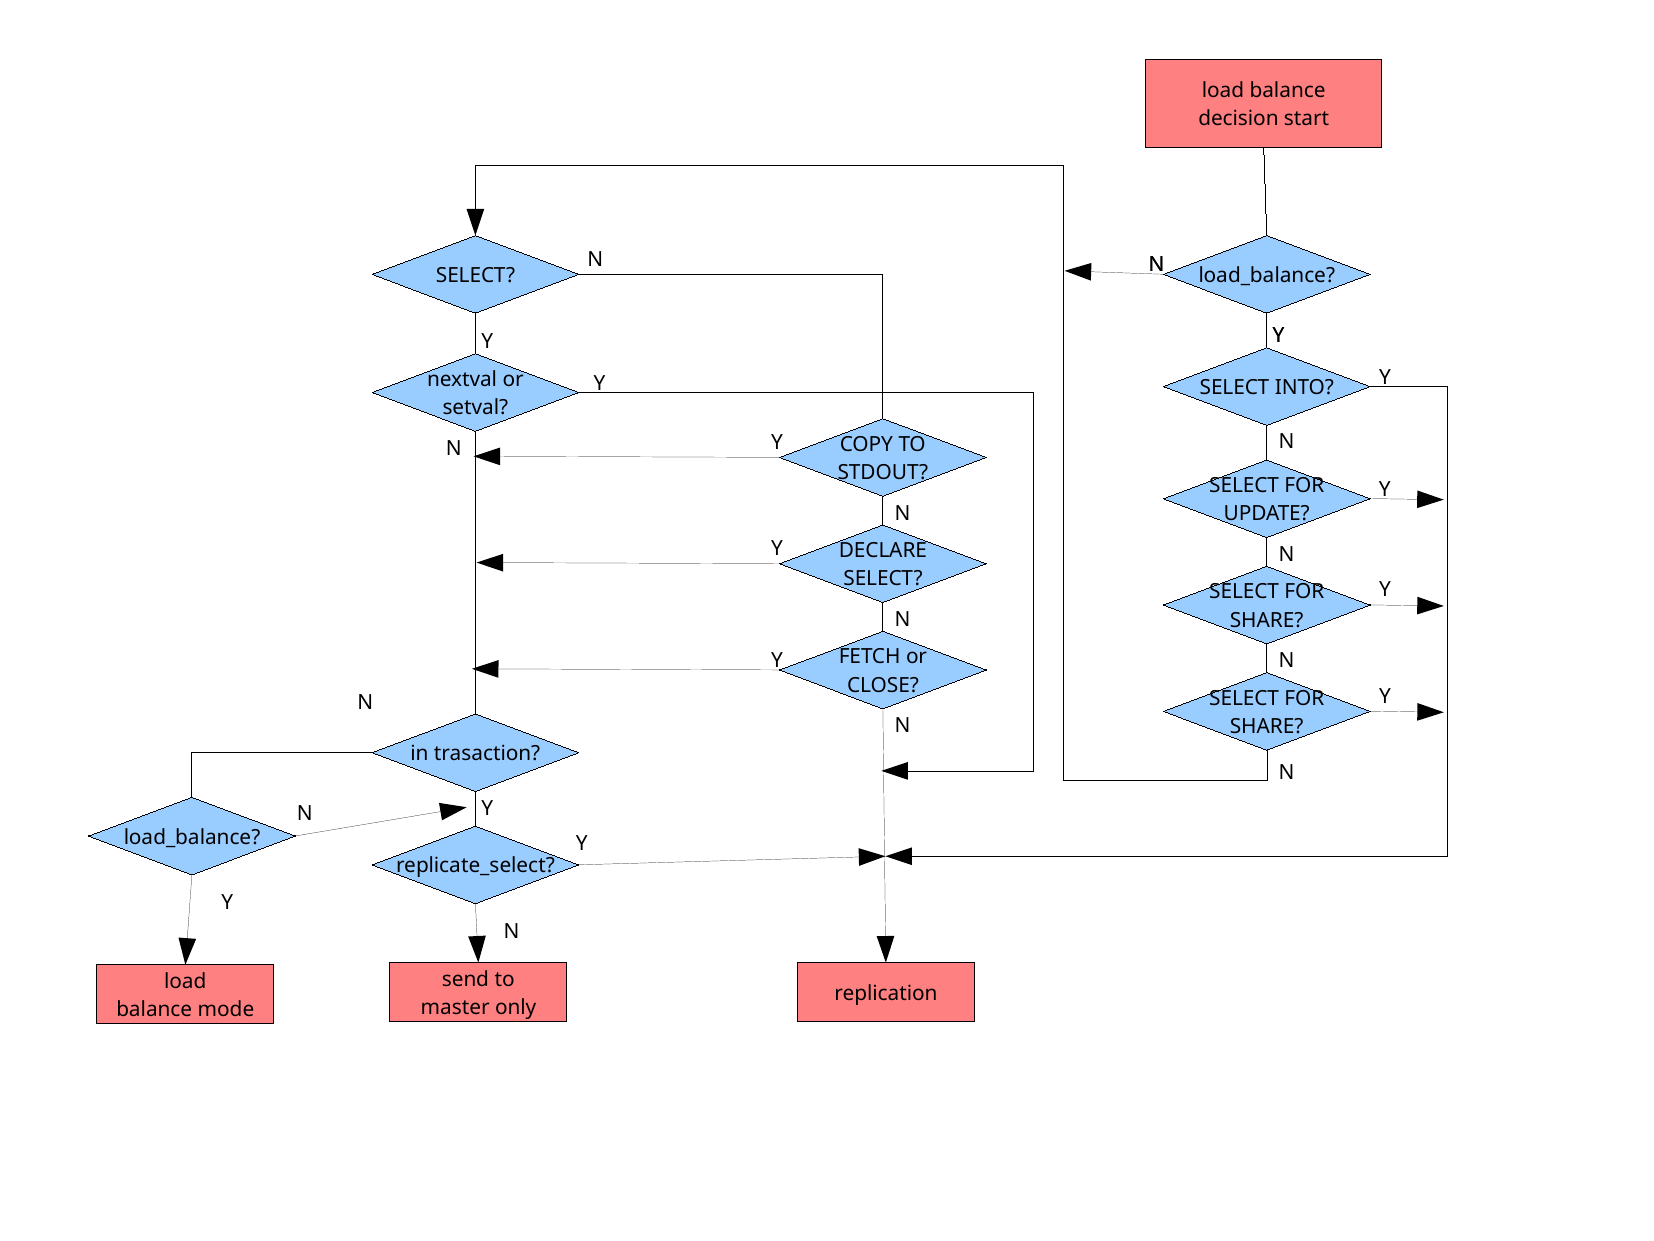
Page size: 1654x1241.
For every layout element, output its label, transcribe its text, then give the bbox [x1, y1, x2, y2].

text_box send to master only [389, 962, 567, 1022]
text_box Y [1257, 313, 1300, 349]
text_box Y [466, 319, 509, 355]
text_box Y [466, 785, 509, 822]
text_box Y [578, 360, 621, 397]
text_box DECLARE SELECT? [780, 526, 987, 601]
text_box N [879, 596, 923, 633]
text_box SELECT INTO? [1163, 349, 1364, 424]
text_box load balance mode [96, 964, 274, 1024]
text_box SELECT FOR SHARE? [1163, 673, 1370, 750]
text_box N [879, 703, 923, 739]
text_box in trasaction? [373, 714, 579, 788]
text_box FETCH or CLOSE? [790, 632, 987, 708]
text_box Y [561, 820, 603, 857]
text_box N [342, 679, 386, 716]
text_box Y [1364, 354, 1406, 391]
text_box N [879, 490, 923, 527]
text_box Y [756, 526, 798, 562]
text_box N [1263, 531, 1307, 568]
text_box SELECT FOR UPDATE? [1163, 460, 1364, 537]
text_box Y [756, 419, 798, 456]
text_box N [431, 425, 474, 462]
text_box Y [756, 638, 798, 674]
text_box Y [1364, 673, 1407, 710]
text_box replication [797, 962, 975, 1022]
text_box load balance decision start [1145, 59, 1382, 148]
text_box load_balance? [88, 797, 295, 875]
text_box N [488, 909, 532, 945]
text_box load_balance? [1173, 235, 1371, 313]
text_box COPY TO STDOUT? [780, 418, 987, 495]
text_box replicate_select? [372, 826, 579, 904]
text_box N [282, 791, 325, 827]
text_box nextval or setval? [372, 355, 578, 432]
text_box Y [206, 879, 249, 916]
text_box Y [1364, 567, 1406, 603]
text_box N [1133, 242, 1177, 278]
text_box SELECT FOR SHARE? [1163, 567, 1370, 643]
text_box N [1263, 750, 1307, 786]
text_box Y [1364, 466, 1406, 503]
text_box N [572, 236, 616, 273]
text_box N [1263, 637, 1307, 674]
text_box SELECT? [372, 235, 579, 313]
text_box N [1263, 419, 1307, 455]
